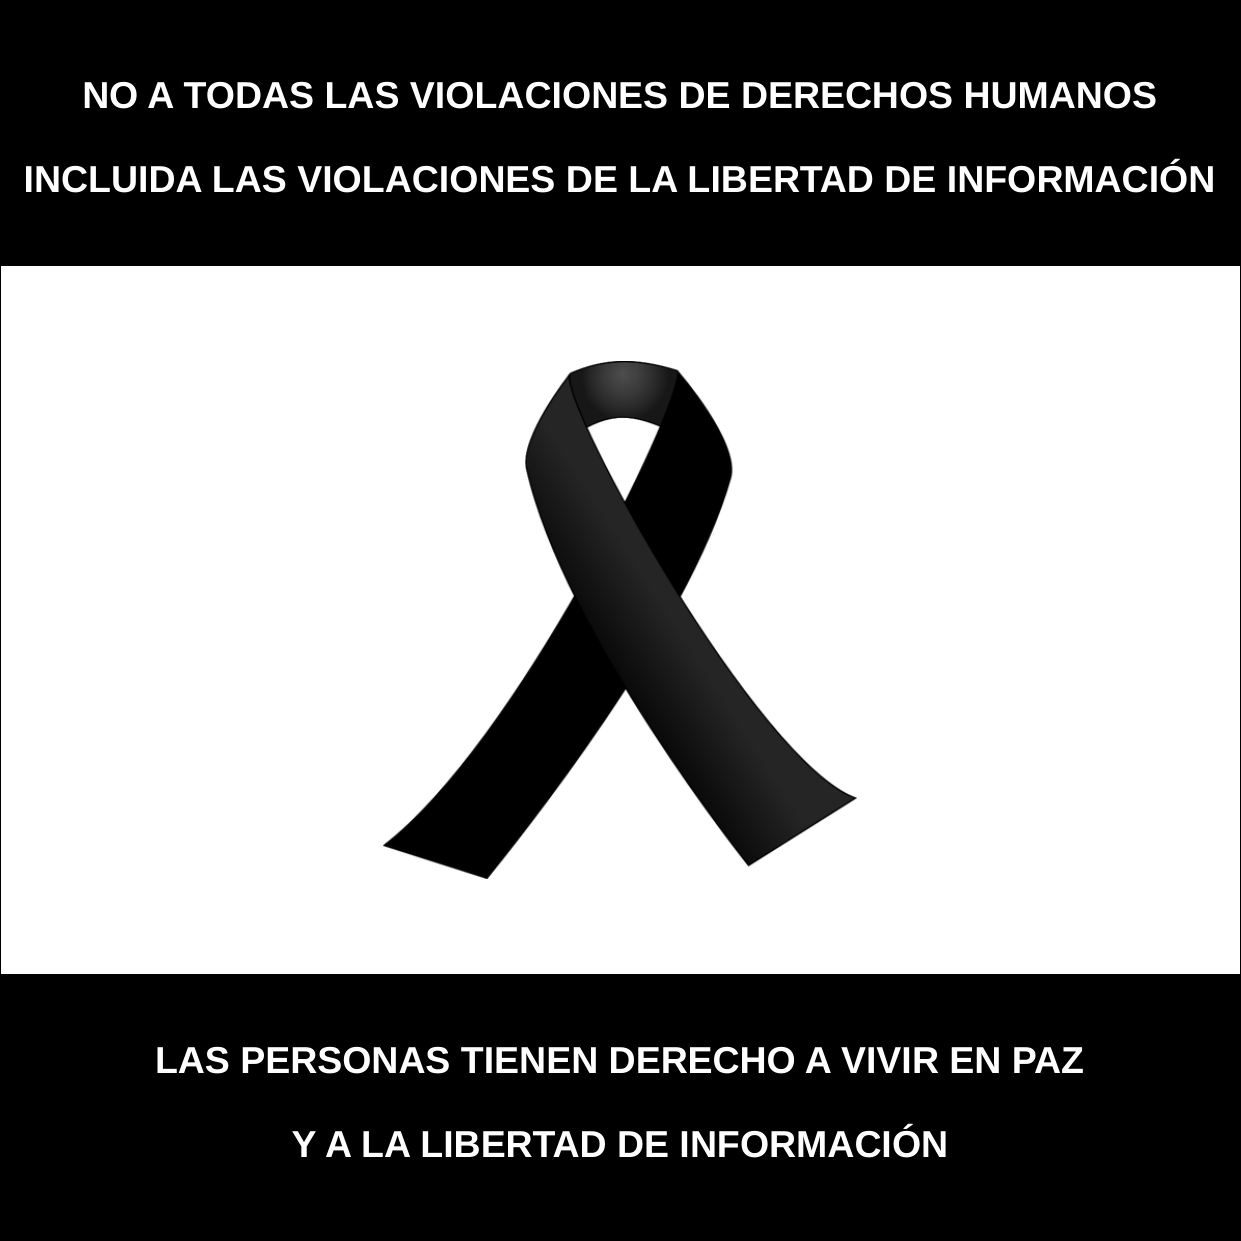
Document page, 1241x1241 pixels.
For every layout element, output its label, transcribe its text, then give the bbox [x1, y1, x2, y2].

picture [383, 361, 857, 879]
text_box NO A TODAS LAS VIOLACIONES DE DERECHOS HUMANOS INCLUIDA LAS VIOLACIONES DE LA LIBERTAD DE INFORMACIÓN LAS PERSONAS TIENEN DERECHO A VIVIR EN PAZ Y A LA LIBERTAD DE INFORMACIÓN [0, 975, 1241, 1241]
text_box NO A TODAS LAS VIOLACIONES DE DERECHOS HUMANOS INCLUIDA LAS VIOLACIONES DE LA LIBERTAD DE INFORMACIÓN LAS PERSONAS TIENEN DERECHO A VIVIR EN PAZ Y A LA LIBERTAD DE INFORMACIÓN [0, 0, 1241, 265]
text_box [0, 265, 1241, 975]
